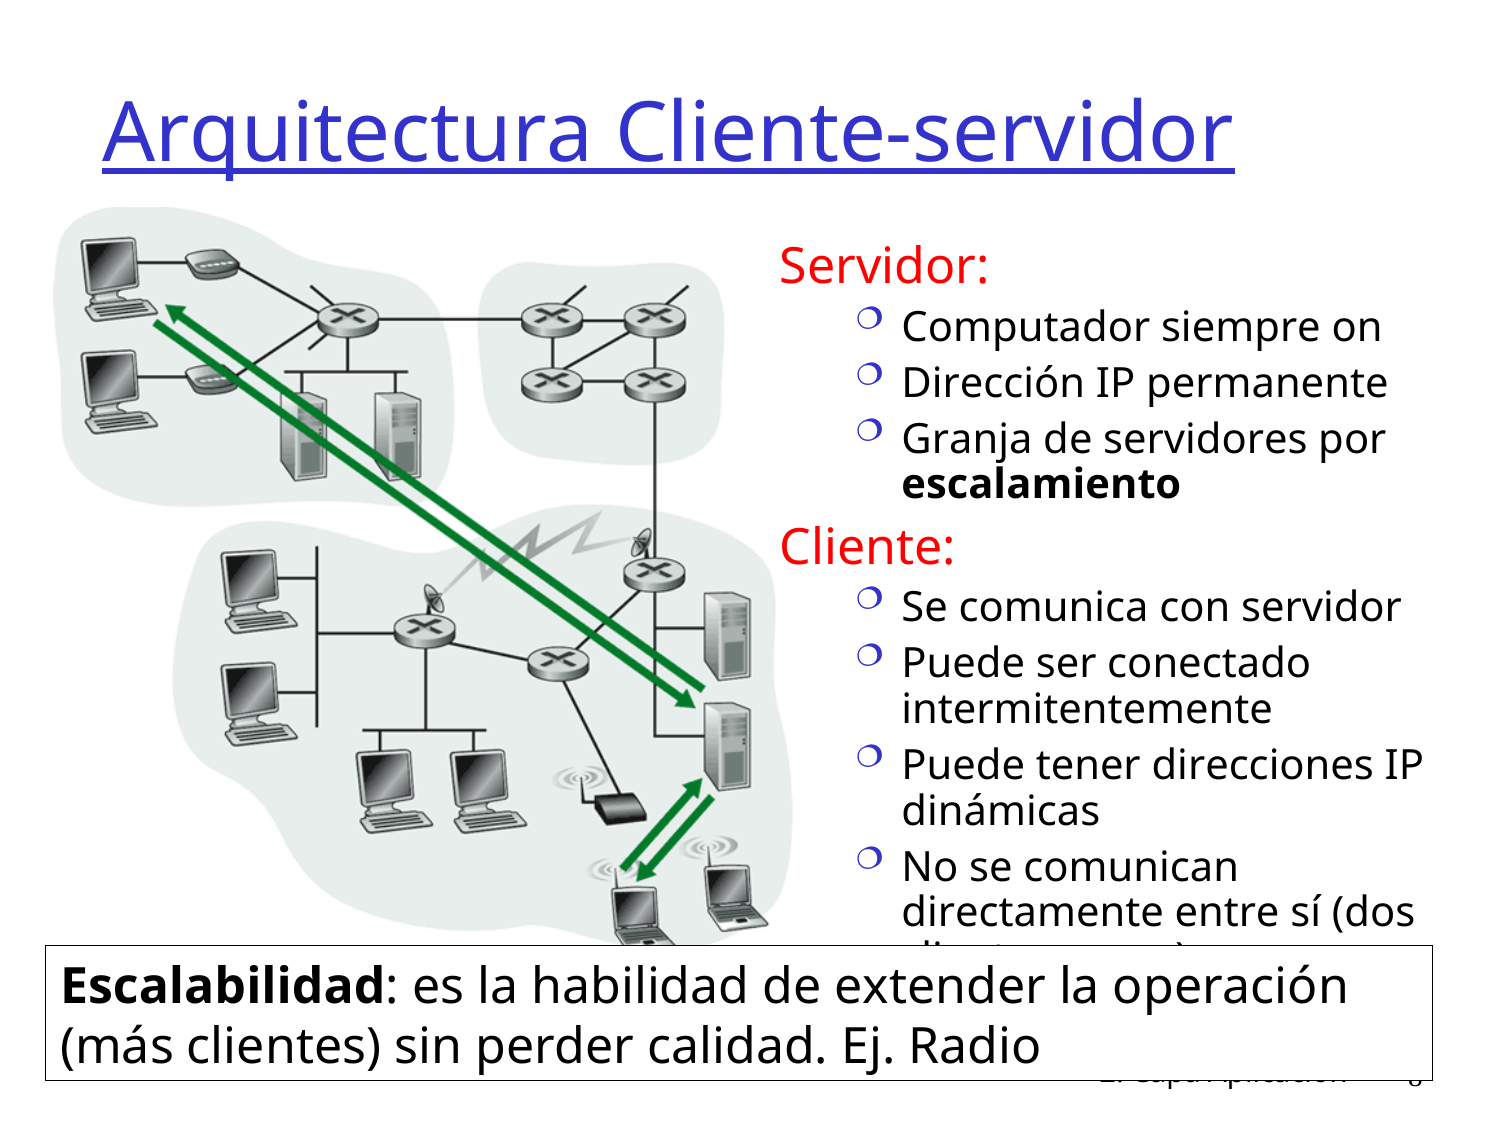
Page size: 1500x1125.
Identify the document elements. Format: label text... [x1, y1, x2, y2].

text_box Escalabilidad: es la habilidad de extender la operación (más clientes) sin perder calidad. Ej. Radio [45, 945, 1433, 1081]
title Arquitectura Cliente-servidor [87, 37, 1363, 225]
picture [53, 207, 802, 945]
list Servidor: Computador siempre on Dirección IP permanente Granja de servidores por escalamiento Cliente: Se comunica con servidor Puede ser conectado intermitentemente Puede tener direcciones IP dinámicas No se comunican directamente entre sí (dos clientes puros) [765, 232, 1465, 995]
